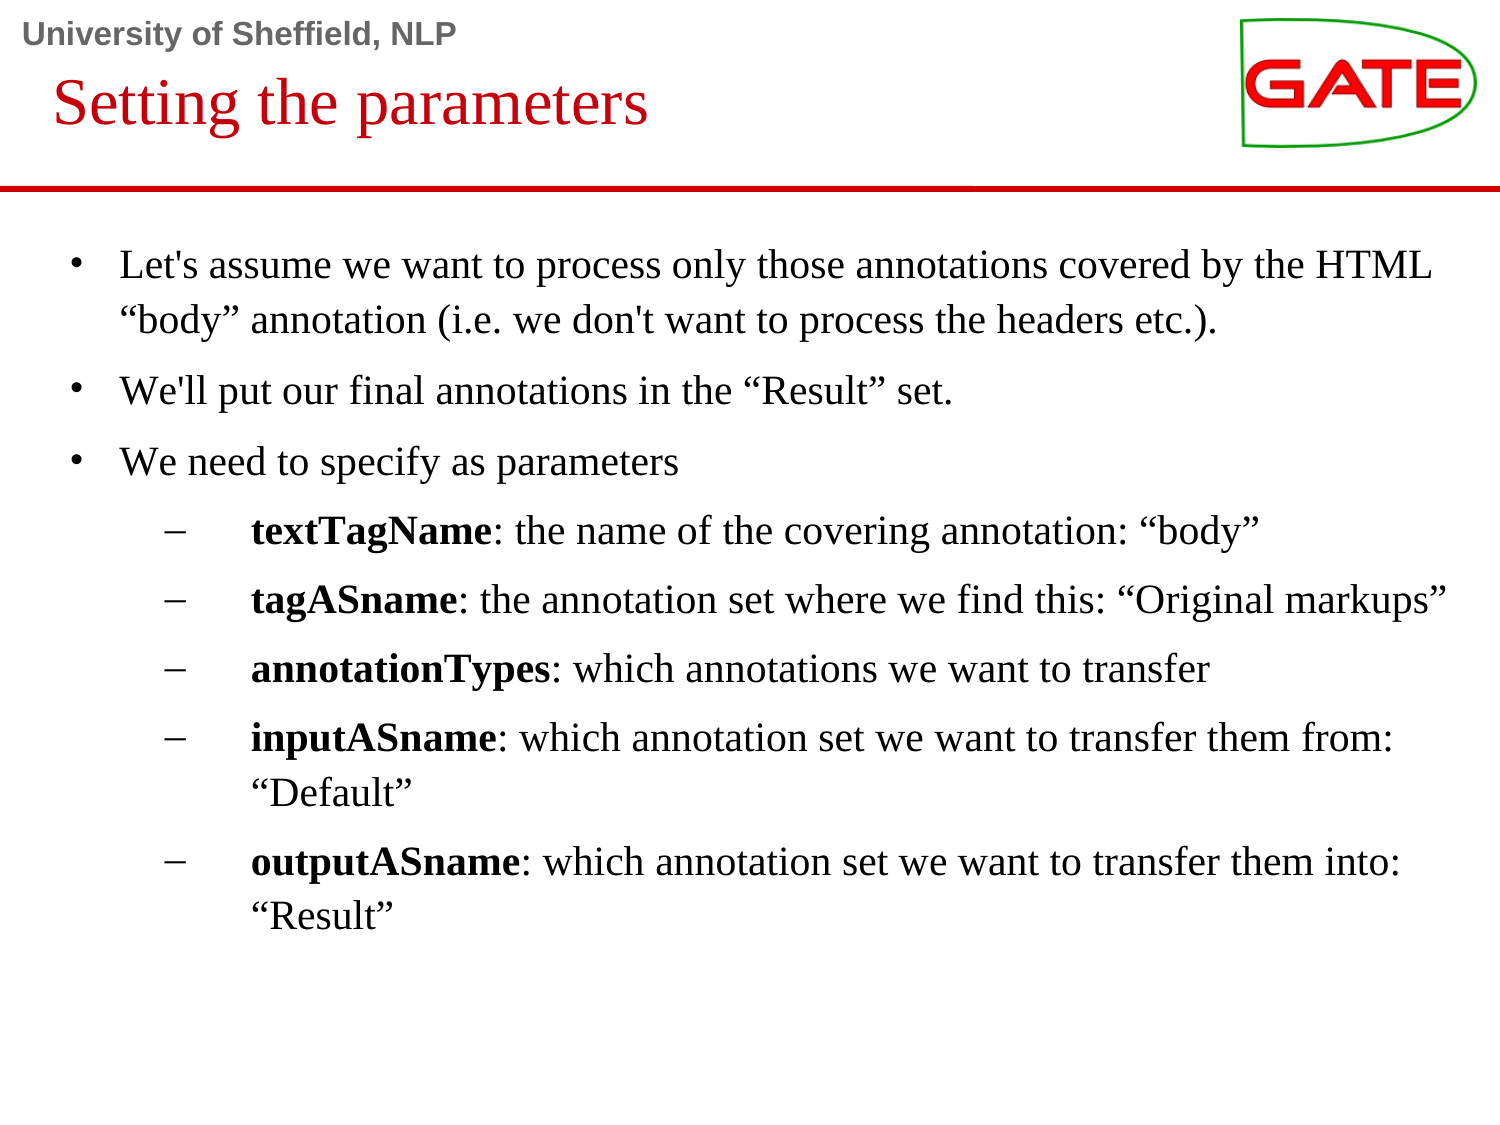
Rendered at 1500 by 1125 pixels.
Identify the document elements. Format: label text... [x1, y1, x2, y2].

picture [1380, 18, 1477, 148]
title Setting the parameters [37, 0, 1380, 196]
list Let's assume we want to process only those annotations covered by the HTML “body” annotation (i.e. we don't want to process the headers etc.). We'll put our final annotations in the “Result” set. We need to specify as parameters textTagName: the name of the covering annotation: “body” tagASname: the annotation set where we find this: “Original markups” annotationTypes: which annotations we want to transfer inputASname: which annotation set we want to transfer them from: “Default” outputASname: which annotation set we want to transfer them into: “Result” [0, 224, 1477, 1125]
